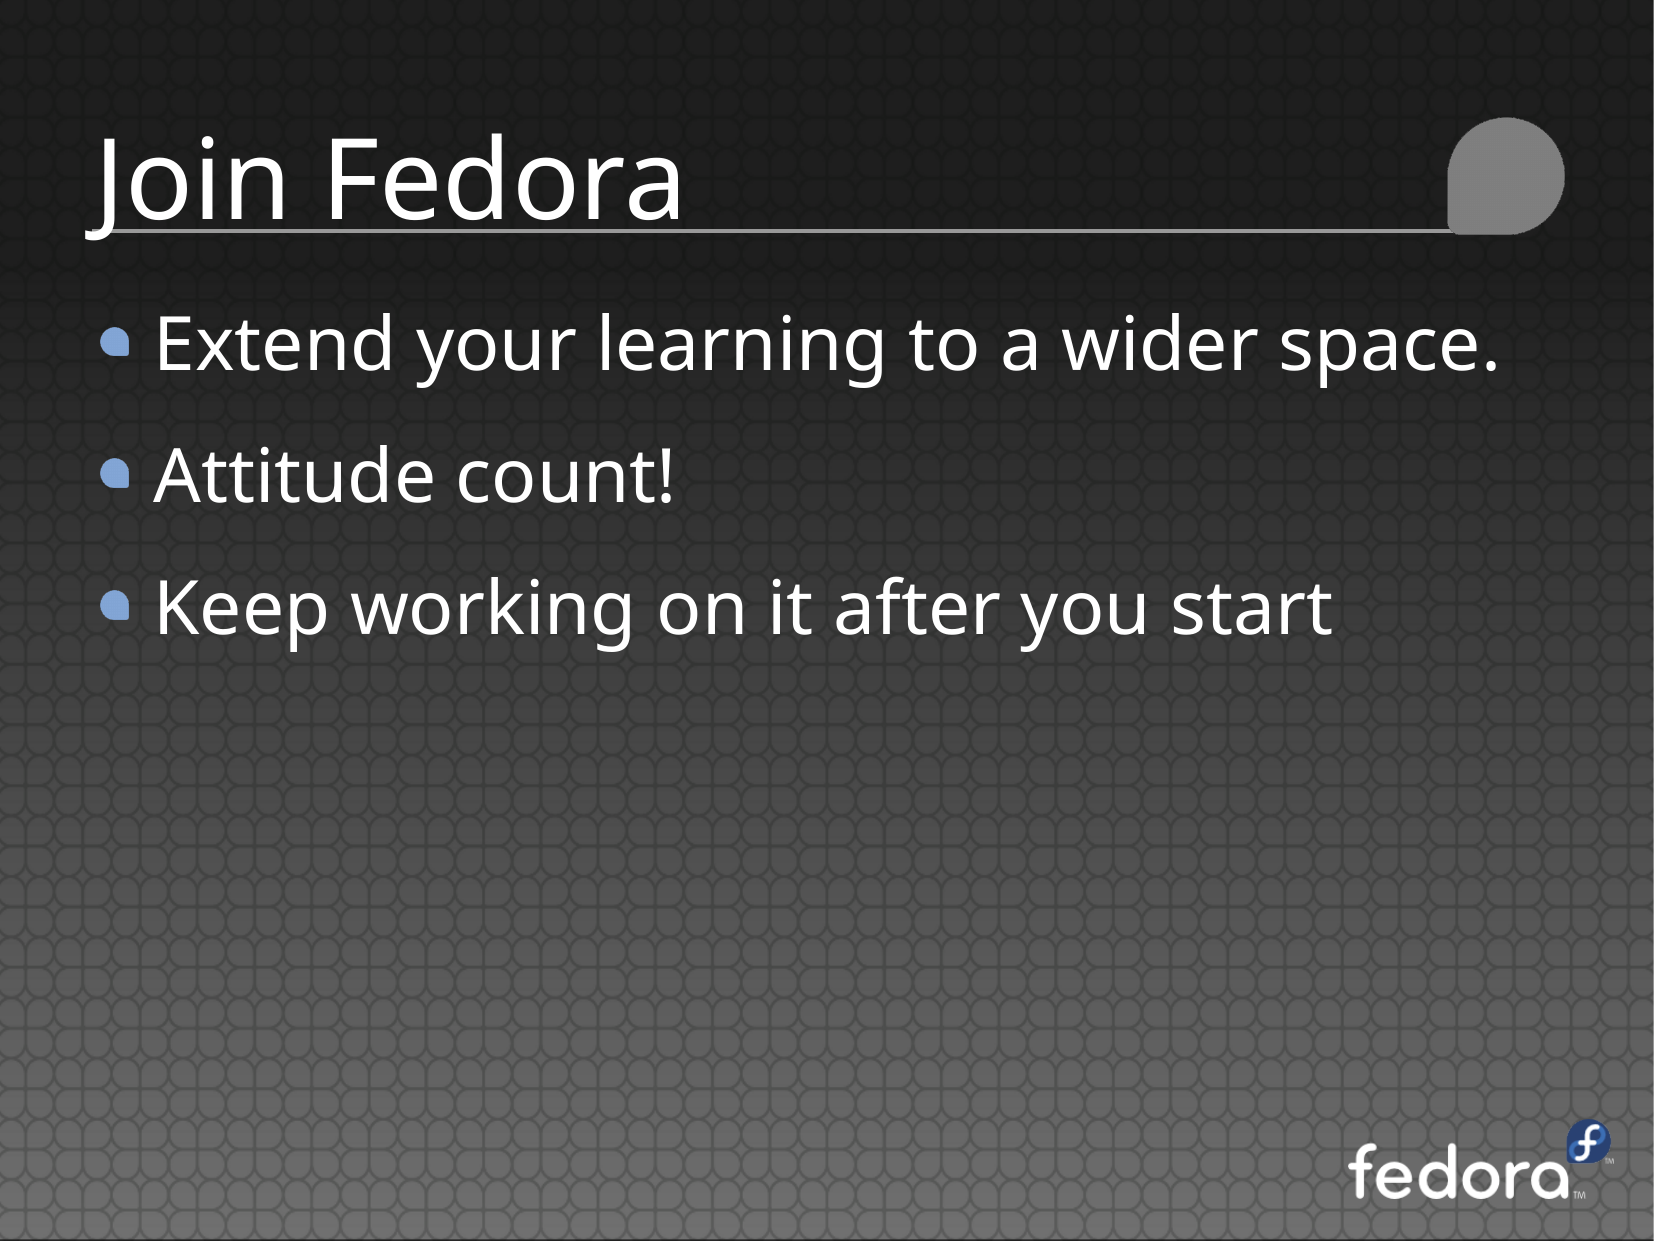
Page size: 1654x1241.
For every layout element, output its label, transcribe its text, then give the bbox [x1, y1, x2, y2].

title Join Fedora [94, 100, 1426, 251]
list Extend your learning to a wider space. Attitude count! Keep working on it after you start [82, 290, 1571, 1094]
picture [0, 0, 1654, 1241]
